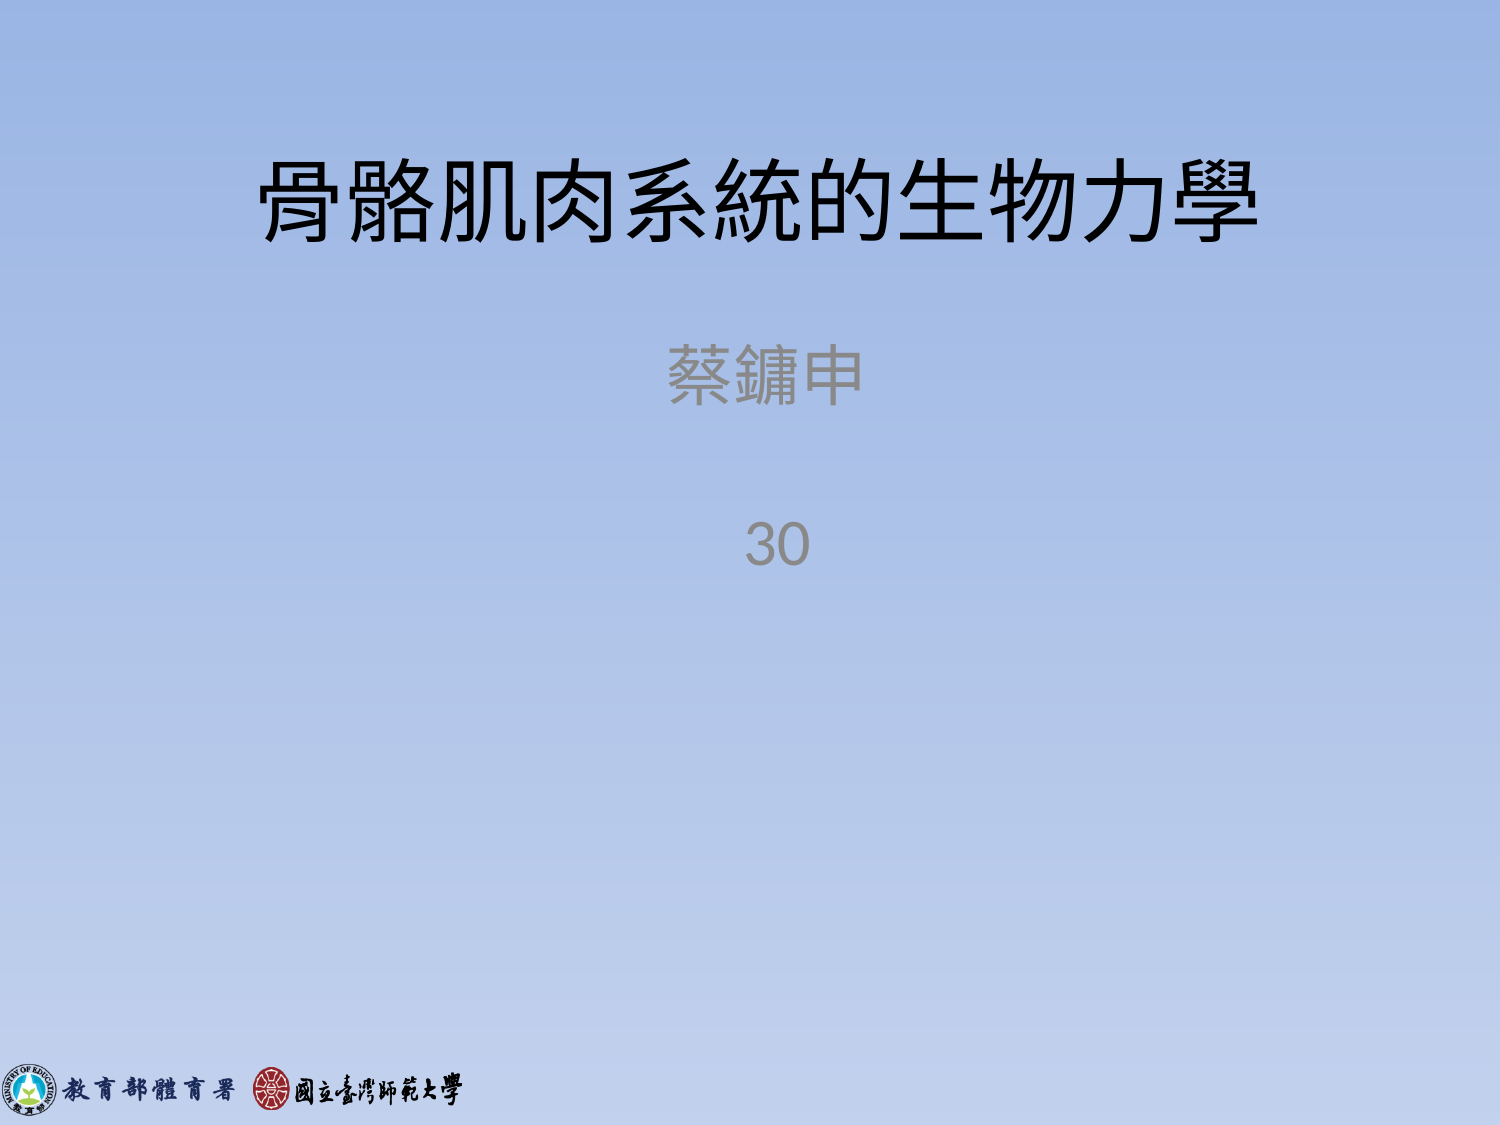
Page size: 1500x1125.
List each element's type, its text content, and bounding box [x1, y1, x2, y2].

picture [0, 1051, 243, 1125]
picture [253, 1067, 462, 1110]
title 骨骼肌肉系統的生物力學 [121, 78, 1397, 320]
text_box 30 [251, 491, 1302, 598]
subtitle 蔡鏞申 [242, 326, 1293, 433]
